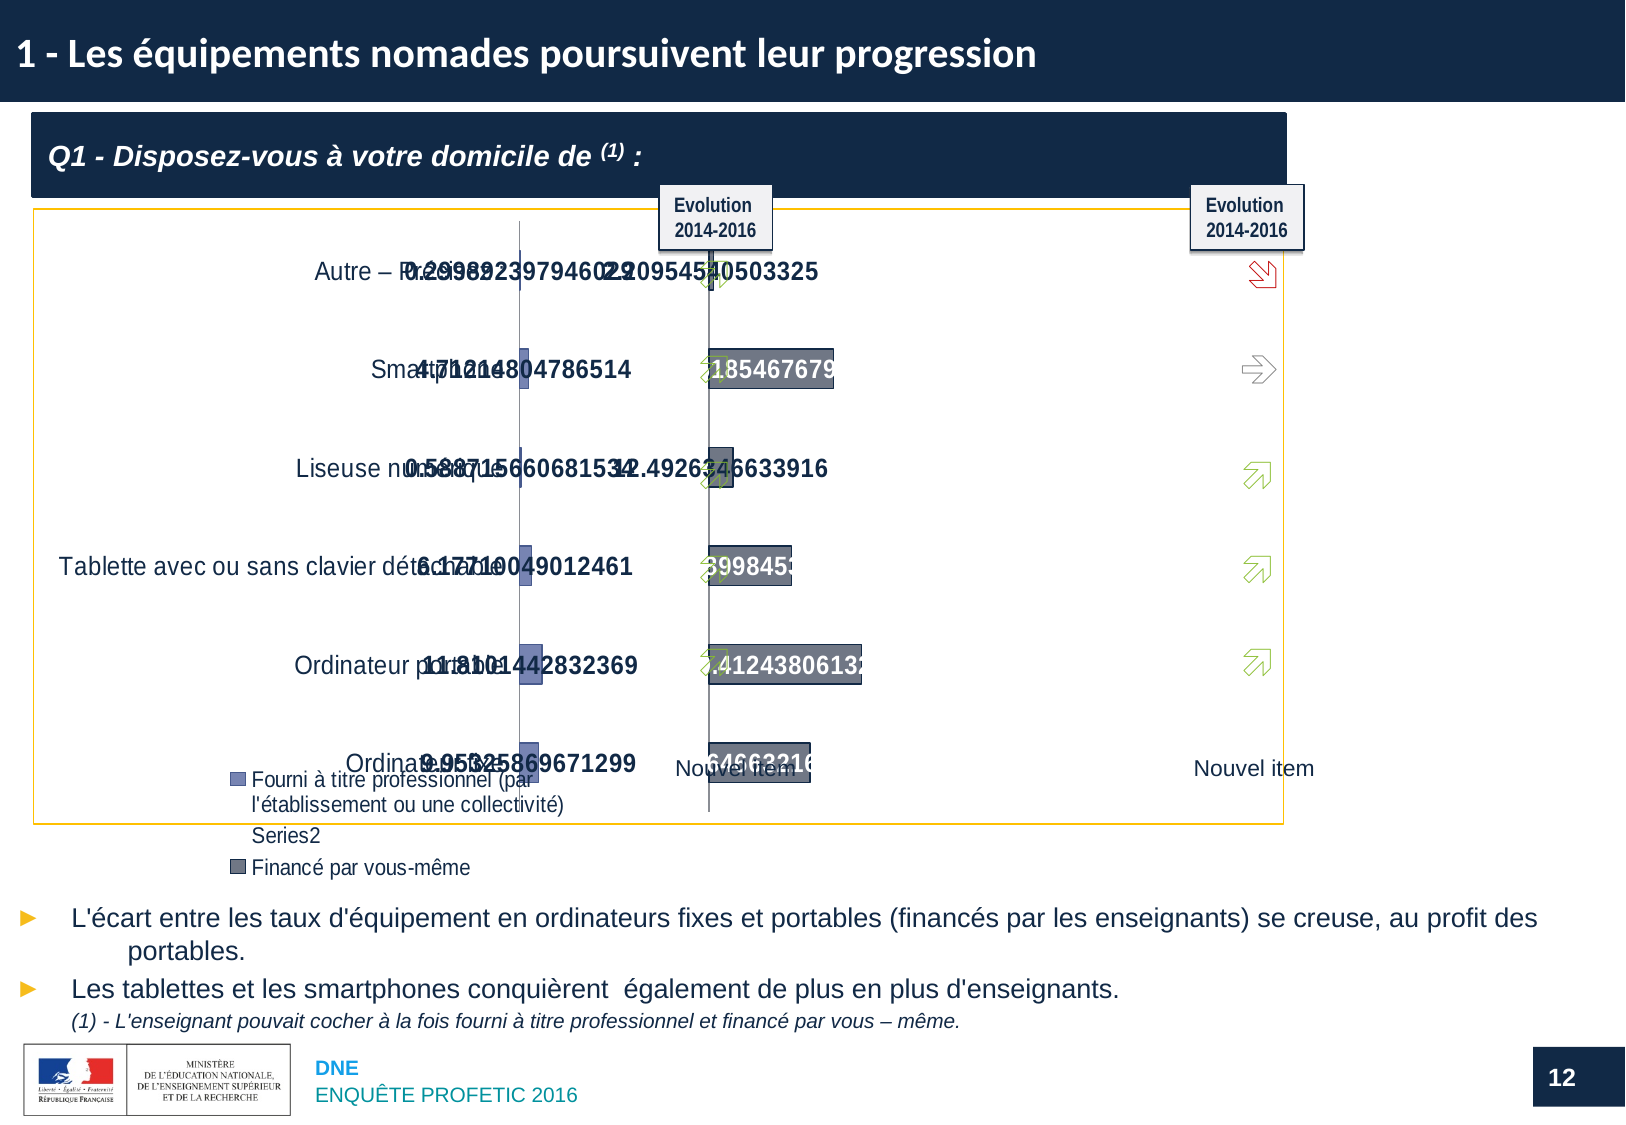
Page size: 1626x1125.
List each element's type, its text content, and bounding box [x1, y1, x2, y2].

text_box  [682, 444, 748, 505]
text_box  [682, 338, 748, 399]
text_box  [682, 538, 748, 600]
text_box  [1225, 631, 1292, 693]
text_box Nouvel item [659, 745, 813, 789]
text_box Evolution 2014-2016 [1190, 184, 1304, 251]
text_box  [1225, 538, 1292, 600]
list L'écart entre les taux d'équipement en ordinateurs fixes et portables (financés par les enseignants) se creuse, au profit des portables. Les tablettes et les smartphones conquièrent également de plus en plus d'enseignants. (1) - L'enseignant pouvait cocher à la fois fourni à titre professionnel et financé par vous – même. [0, 893, 1625, 1059]
text_box  [1225, 444, 1292, 505]
text_box  [1224, 338, 1297, 399]
text_box  [1231, 256, 1297, 305]
text_box Q1 - Disposez-vous à votre domicile de (1) : [33, 114, 1285, 196]
title 1 - Les équipements nomades poursuivent leur progression [0, 0, 1625, 102]
text_box Nouvel item [1178, 745, 1332, 789]
chart [32, 208, 1285, 885]
text_box  [682, 631, 748, 693]
text_box  [682, 243, 748, 305]
text_box Evolution 2014-2016 [658, 184, 773, 251]
text_box 12 [1533, 1046, 1625, 1107]
